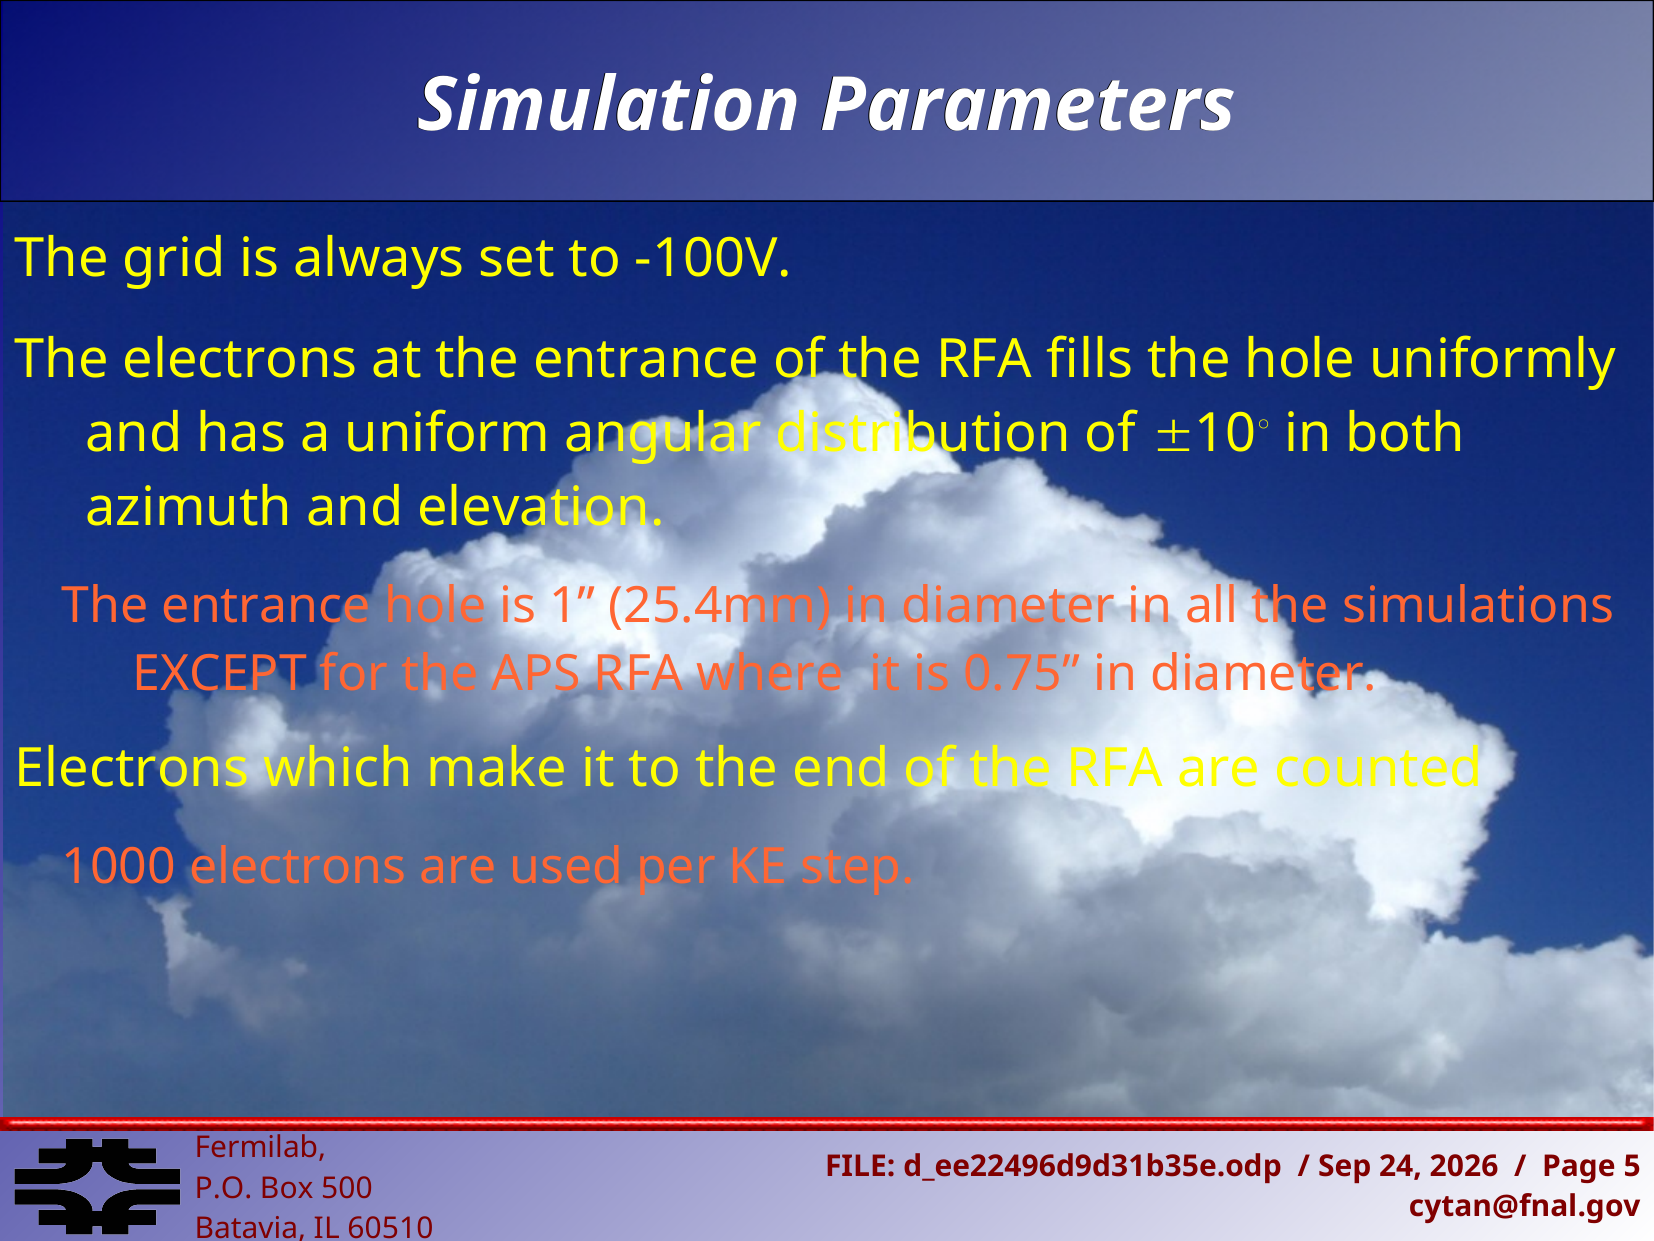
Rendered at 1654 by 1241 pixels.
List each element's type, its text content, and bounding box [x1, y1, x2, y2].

title Simulation Parameters [0, 0, 1654, 204]
picture [0, 204, 1654, 1131]
list The grid is always set to -100V. The electrons at the entrance of the RFA fills the hole uniformly and has a uniform angular distribution of ±10° in both azimuth and elevation. The entrance hole is 1” (25.4mm) in diameter in all the simulations EXCEPT for the APS RFA where it is 0.75” in diameter. Electrons which make it to the end of the RFA are counted 1000 electrons are used per KE step. [2, 218, 1642, 1069]
picture [10, 1137, 184, 1236]
